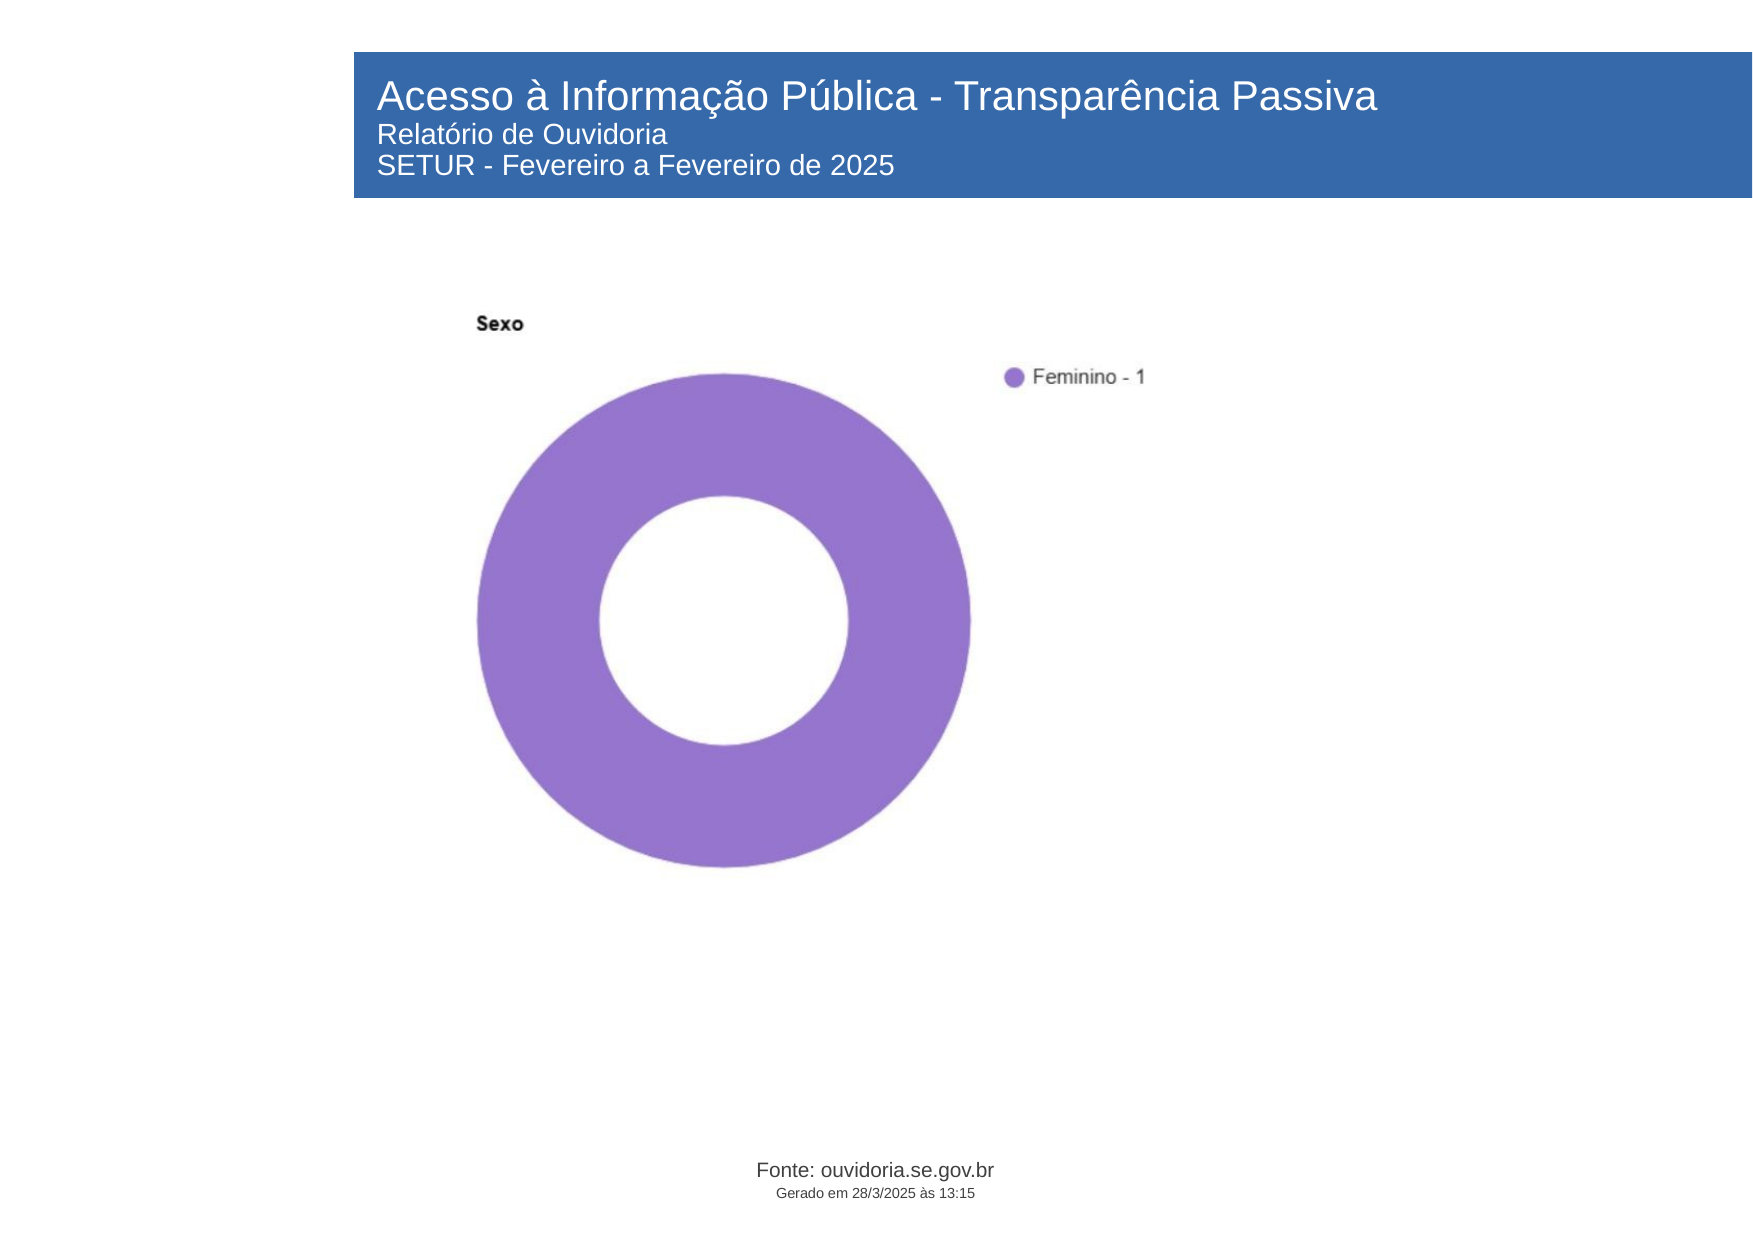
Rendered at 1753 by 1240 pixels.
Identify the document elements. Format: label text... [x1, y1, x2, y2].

text_box [354, 52, 1752, 198]
text_box Acesso à Informação Pública - Transparência Passiva Relatório de Ouvidoria SETUR - Fevereiro a Fevereiro de 2025 [376, 72, 1403, 186]
text_box Fonte: ouvidoria.se.gov.br Gerado em 28/3/2025 às 13:15 [756, 1158, 1023, 1208]
text_box [227, 211, 1527, 1028]
